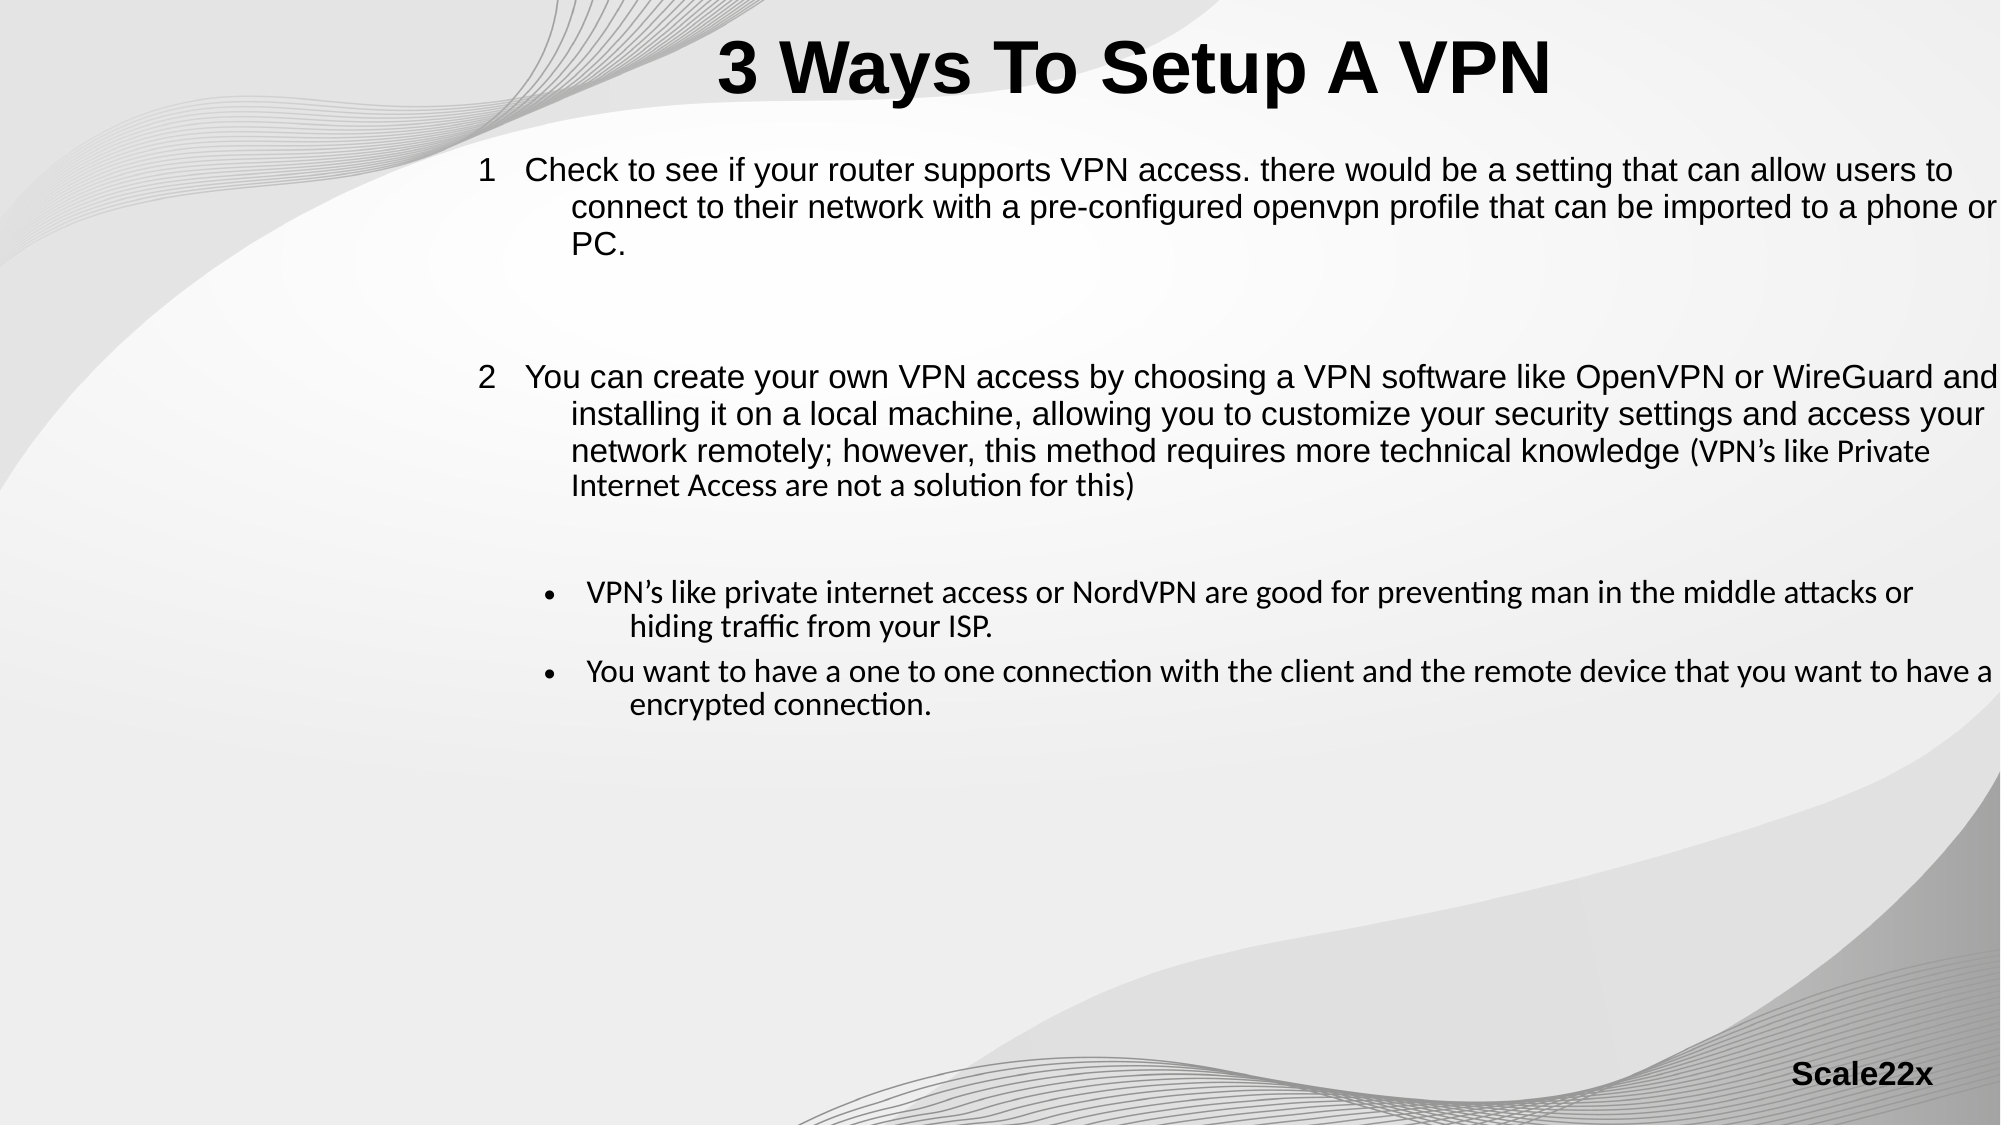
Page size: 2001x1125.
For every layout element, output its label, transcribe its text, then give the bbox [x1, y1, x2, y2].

text_box Scale22x [1776, 1047, 1975, 1103]
list Check to see if your router supports VPN access. there would be a setting that can allow users to connect to their network with a pre-configured openvpn profile that can be imported to a phone or PC. You can create your own VPN access by choosing a VPN software like OpenVPN or WireGuard and installing it on a local machine, allowing you to customize your security settings and access your network remotely; however, this method requires more technical knowledge (VPN’s like Private Internet Access are not a solution for this) VPN’s like private internet access or NordVPN are good for preventing man in the middle attacks or hiding traffic from your ISP. You want to have a one to one connection with the client and the remote device that you want to have a encrypted connection. [475, 151, 2001, 976]
title 3 Ways To Setup A VPN [600, 0, 1670, 143]
picture [0, 0, 2001, 1125]
